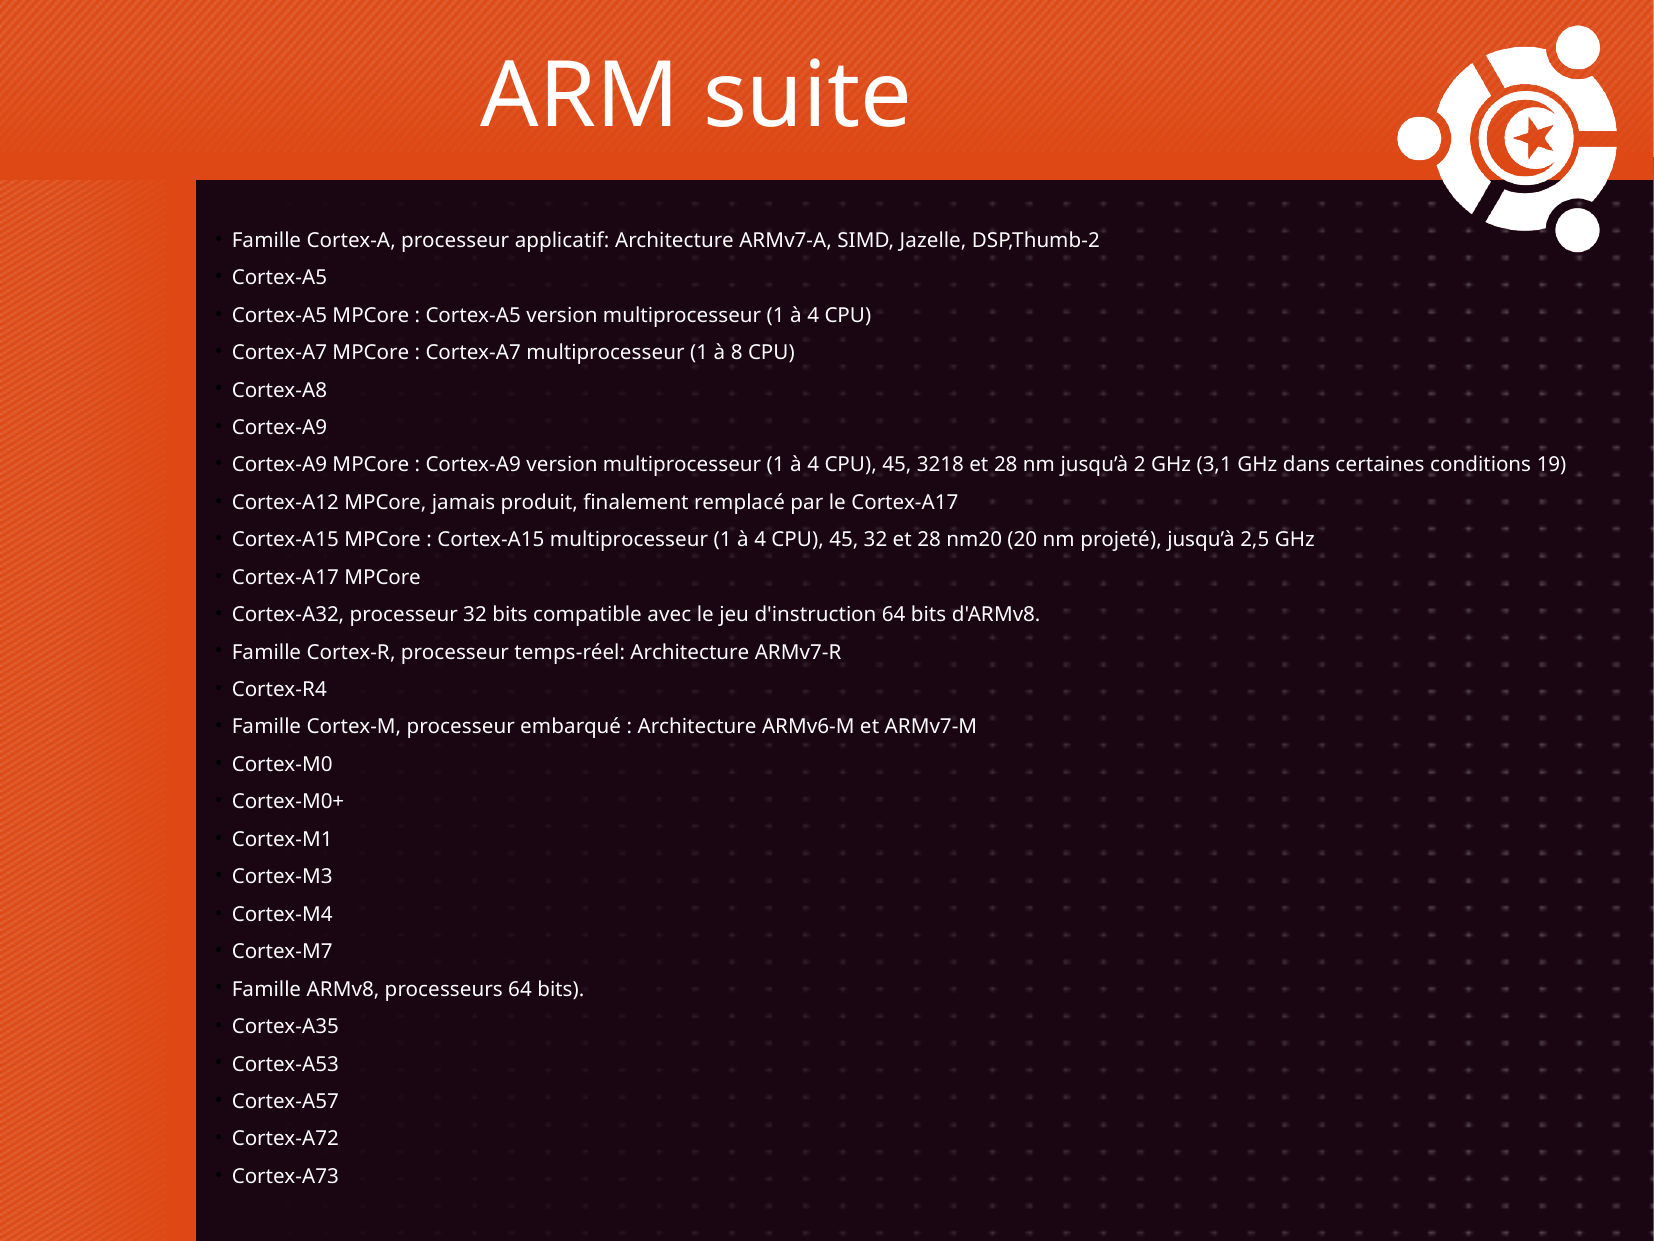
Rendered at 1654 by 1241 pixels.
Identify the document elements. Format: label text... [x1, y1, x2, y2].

list Famille Cortex-A, processeur applicatif: Architecture ARMv7-A, SIMD, Jazelle, DSP,Thumb-2 Cortex-A5 Cortex-A5 MPCore : Cortex-A5 version multiprocesseur (1 à 4 CPU) Cortex-A7 MPCore : Cortex-A7 multiprocesseur (1 à 8 CPU) Cortex-A8 Cortex-A9 Cortex-A9 MPCore : Cortex-A9 version multiprocesseur (1 à 4 CPU), 45, 3218 et 28 nm jusqu’à 2 GHz (3,1 GHz dans certaines conditions 19) Cortex-A12 MPCore, jamais produit, finalement remplacé par le Cortex-A17 Cortex-A15 MPCore : Cortex-A15 multiprocesseur (1 à 4 CPU), 45, 32 et 28 nm20 (20 nm projeté), jusqu’à 2,5 GHz Cortex-A17 MPCore Cortex-A32, processeur 32 bits compatible avec le jeu d'instruction 64 bits d'ARMv8. Famille Cortex-R, processeur temps-réel: Architecture ARMv7-R Cortex-R4 Famille Cortex-M, processeur embarqué : Architecture ARMv6-M et ARMv7-M Cortex-M0 Cortex-M0+ Cortex-M1 Cortex-M3 Cortex-M4 Cortex-M7 Famille ARMv8, processeurs 64 bits). Cortex-A35 Cortex-A53 Cortex-A57 Cortex-A72 Cortex-A73 [210, 225, 1639, 1201]
title ARM suite [0, 2, 1394, 181]
picture [0, 0, 1654, 1241]
